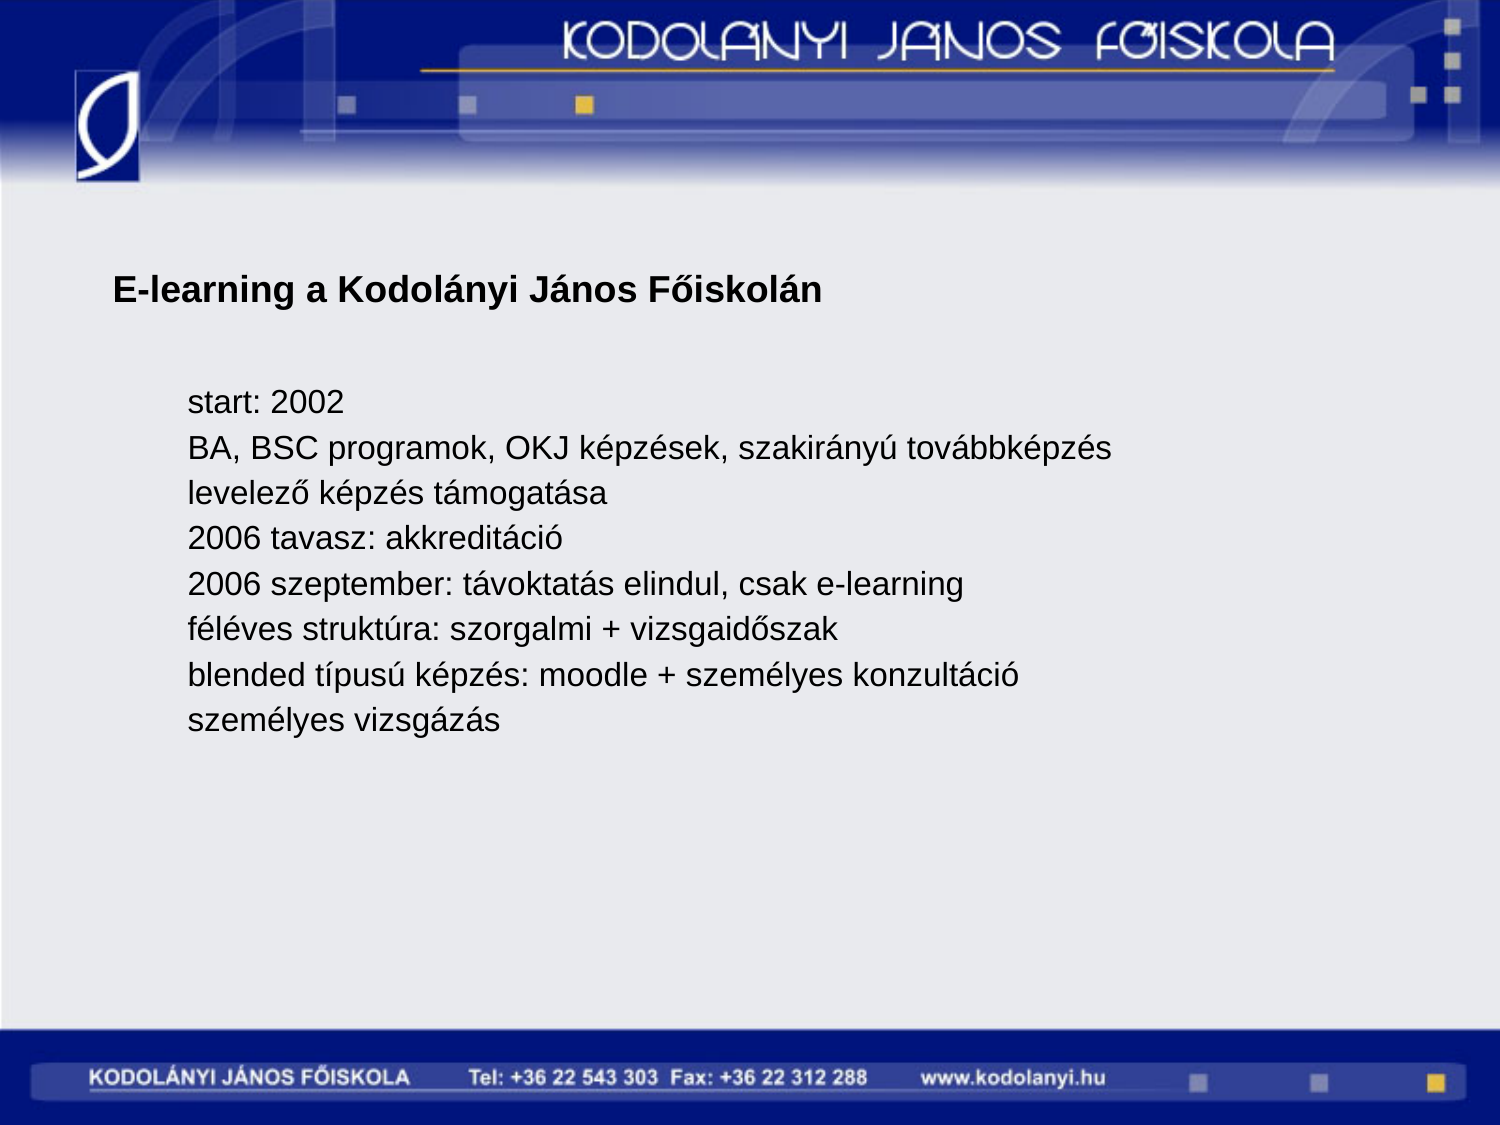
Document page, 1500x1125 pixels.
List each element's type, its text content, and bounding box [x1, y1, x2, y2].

title E-learning a Kodolányi János Főiskolán [112, 253, 1388, 326]
picture [0, 0, 1500, 1125]
list start: 2002 BA, BSC programok, OKJ képzések, szakirányú továbbképzés levelező képzés támogatása 2006 tavasz: akkreditáció 2006 szeptember: távoktatás elindul, csak e-learning féléves struktúra: szorgalmi + vizsgaidőszak blended típusú képzés: moodle + személyes konzultáció személyes vizsgázás [112, 383, 1388, 1001]
